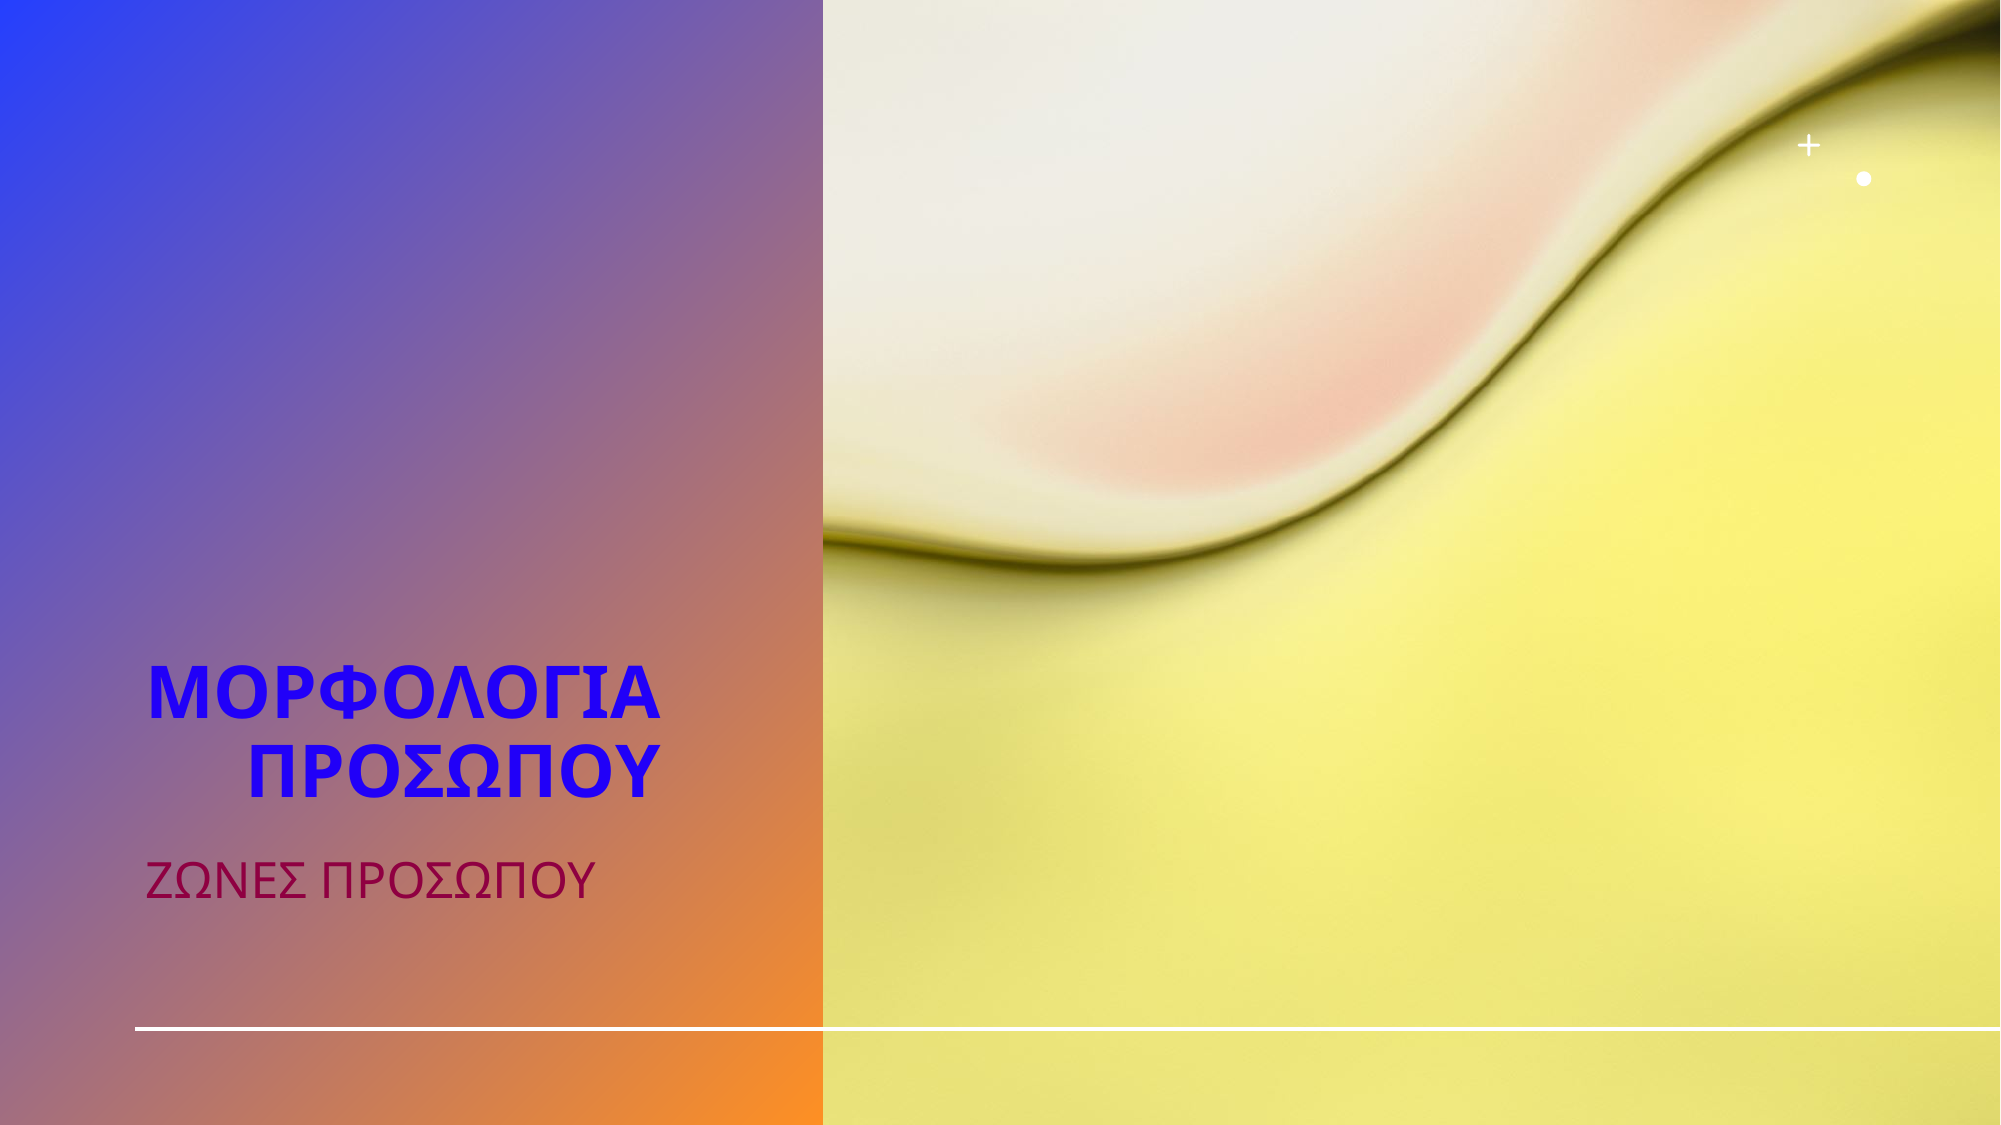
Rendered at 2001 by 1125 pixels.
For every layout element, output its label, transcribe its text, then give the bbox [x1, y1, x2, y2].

picture [823, 1031, 2000, 1125]
subtitle ΖΩΝΕΣ ΠΡΟΣΩΠΟΥ [130, 848, 733, 1011]
text_box [0, 0, 823, 1125]
text_box [1797, 133, 1821, 157]
text_box [1856, 171, 1872, 187]
picture [823, 0, 2000, 1027]
title ΜΟΡΦΟΛΟΓΙΑ ΠΡΟΣΩΠΟΥ [130, 562, 733, 821]
